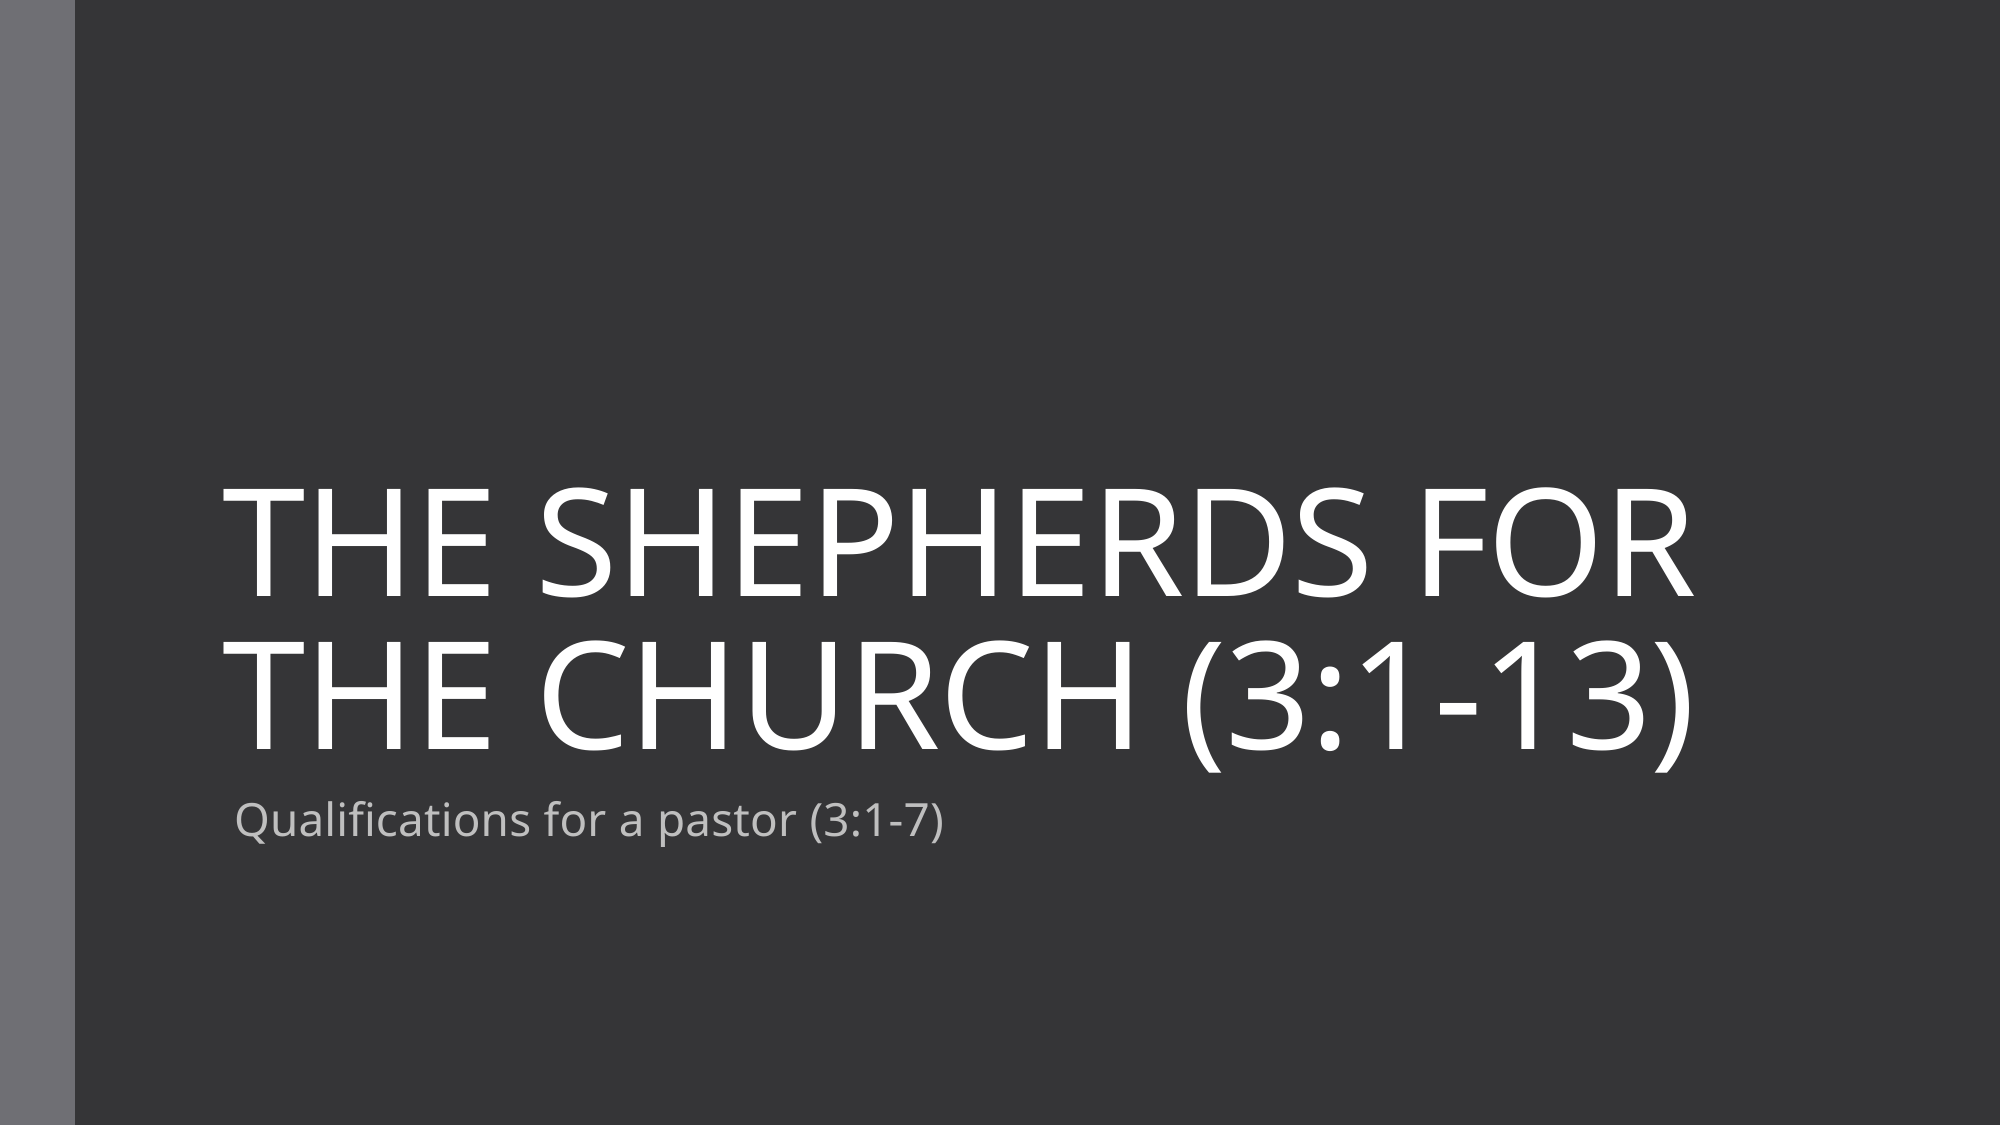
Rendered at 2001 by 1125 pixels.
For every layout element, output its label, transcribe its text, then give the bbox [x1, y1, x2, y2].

title THE SHEPHERDS FOR THE CHURCH (3:1-13) [206, 124, 1752, 787]
subtitle Qualifications for a pastor (3:1-7) [206, 787, 1752, 1066]
